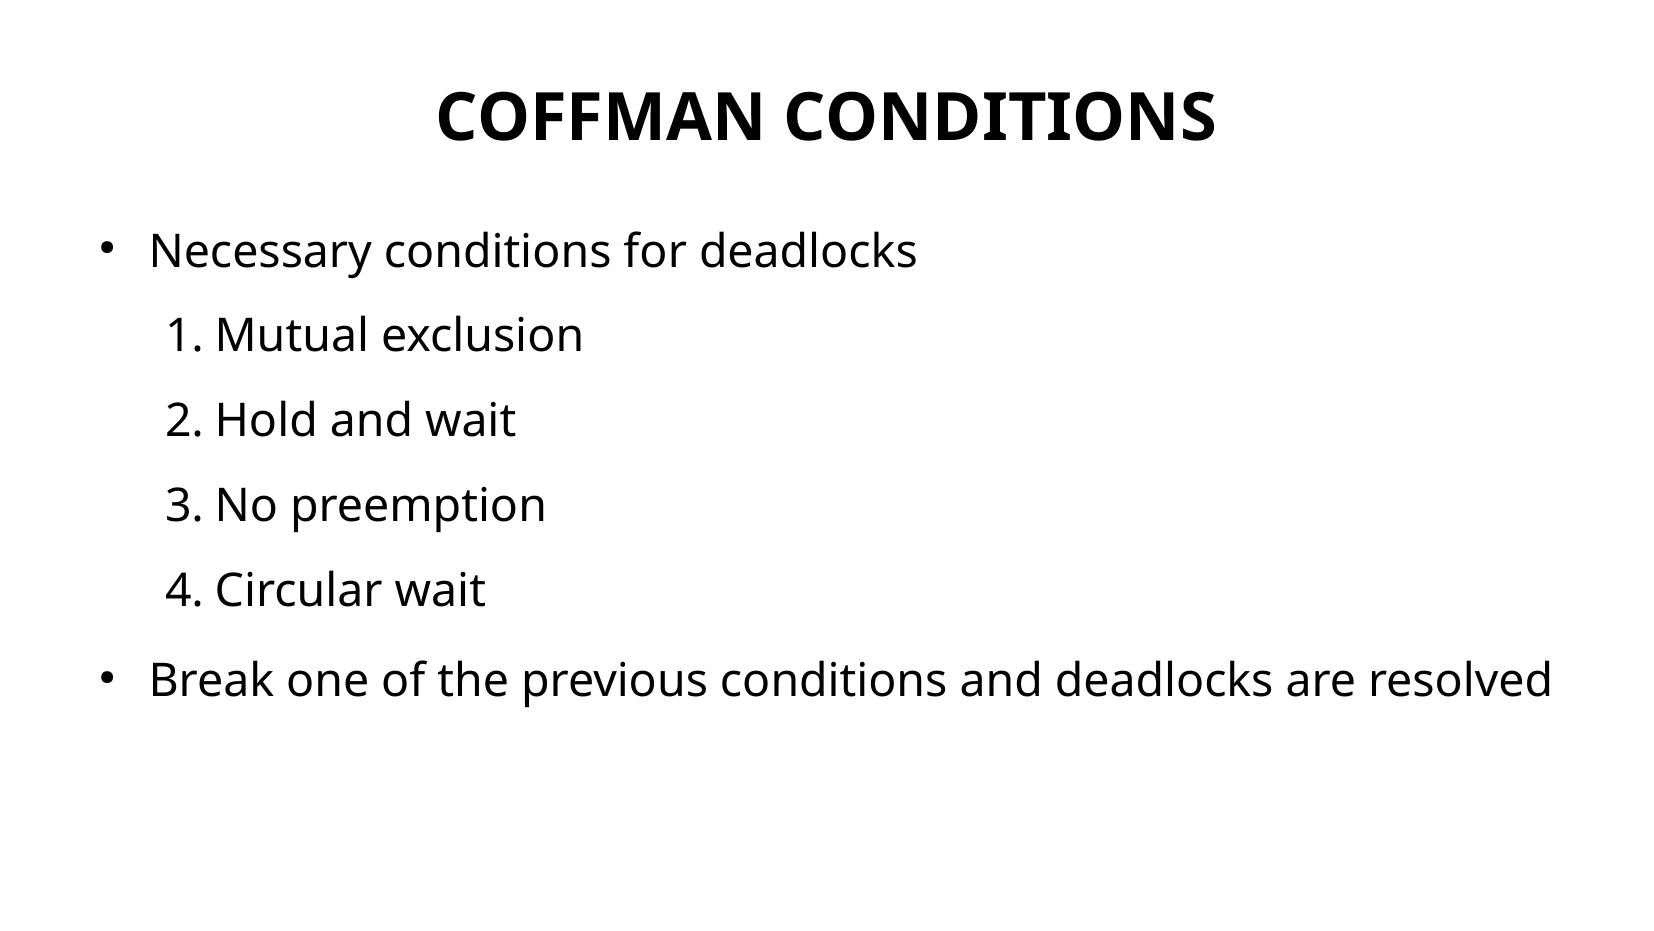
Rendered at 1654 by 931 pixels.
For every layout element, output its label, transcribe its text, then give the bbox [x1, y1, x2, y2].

title COFFMAN CONDITIONS [82, 36, 1571, 193]
list Necessary conditions for deadlocks Mutual exclusion Hold and wait No preemption Circular wait Break one of the previous conditions and deadlocks are resolved [82, 217, 1571, 757]
